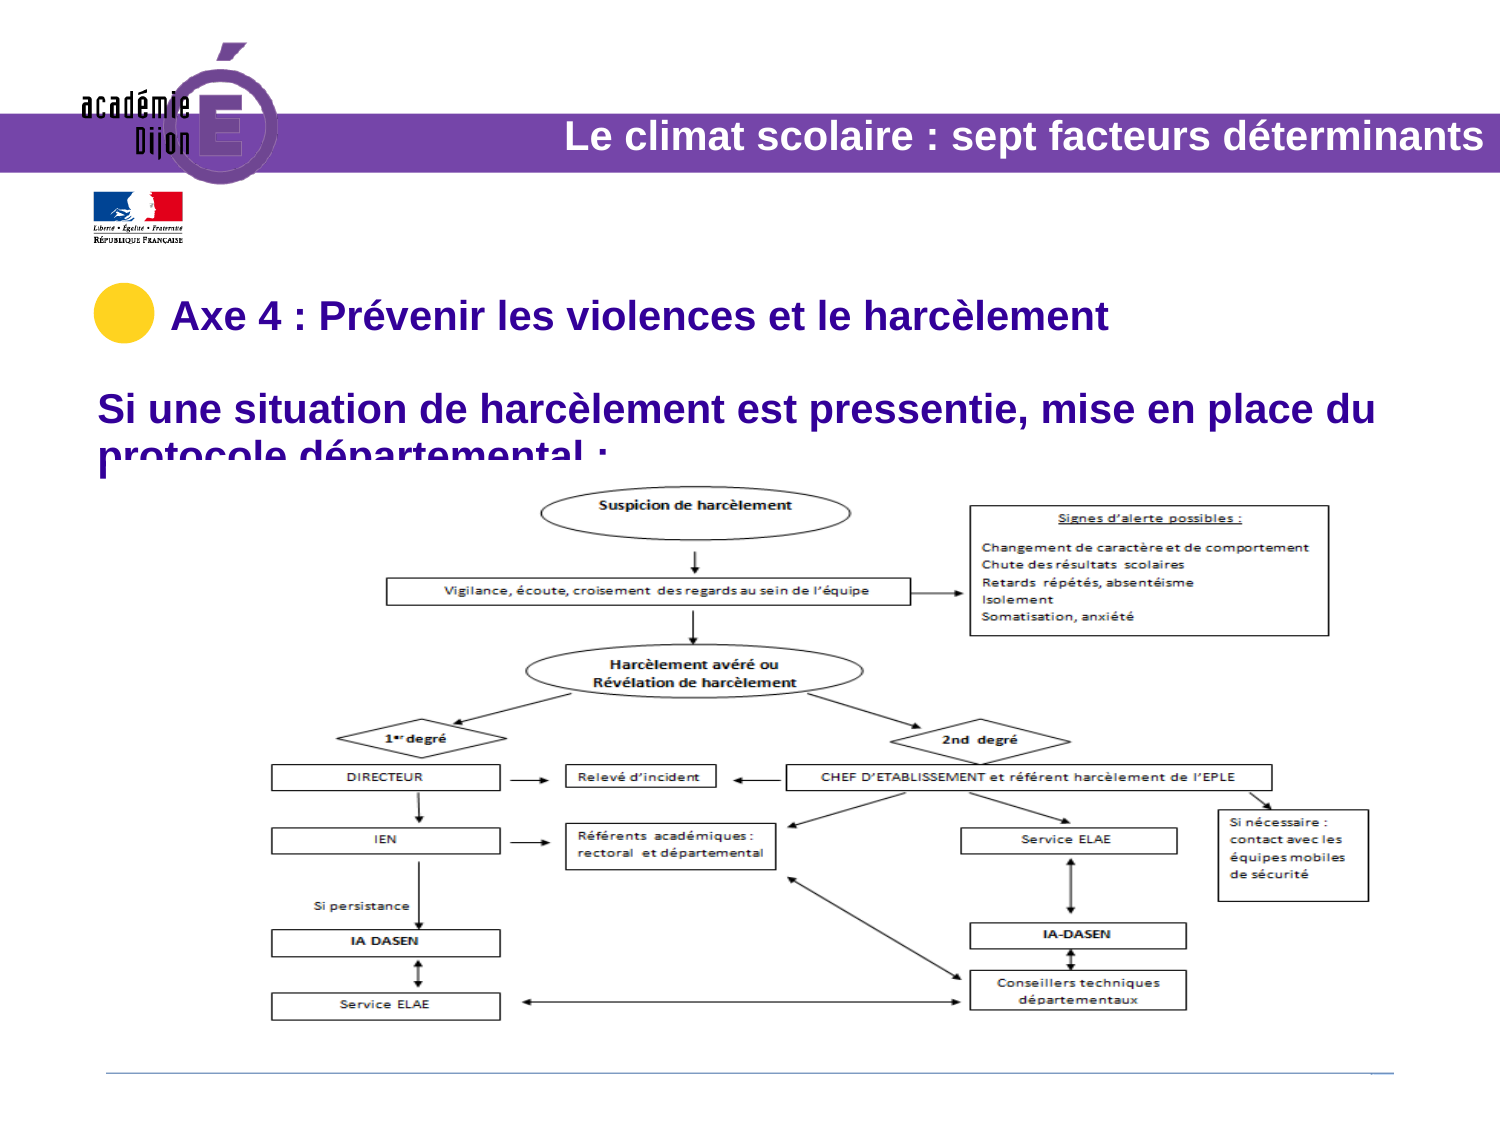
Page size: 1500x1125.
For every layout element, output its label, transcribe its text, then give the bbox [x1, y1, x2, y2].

picture [82, 42, 278, 244]
picture [106, 460, 1394, 1075]
text_box Axe 4 : Prévenir les violences et le harcèlement Si une situation de harcèlement est pressentie, mise en place du protocole départemental : [82, 285, 1418, 1099]
text_box Le climat scolaire : sept facteurs déterminants [118, 106, 1500, 182]
text_box [94, 283, 154, 343]
